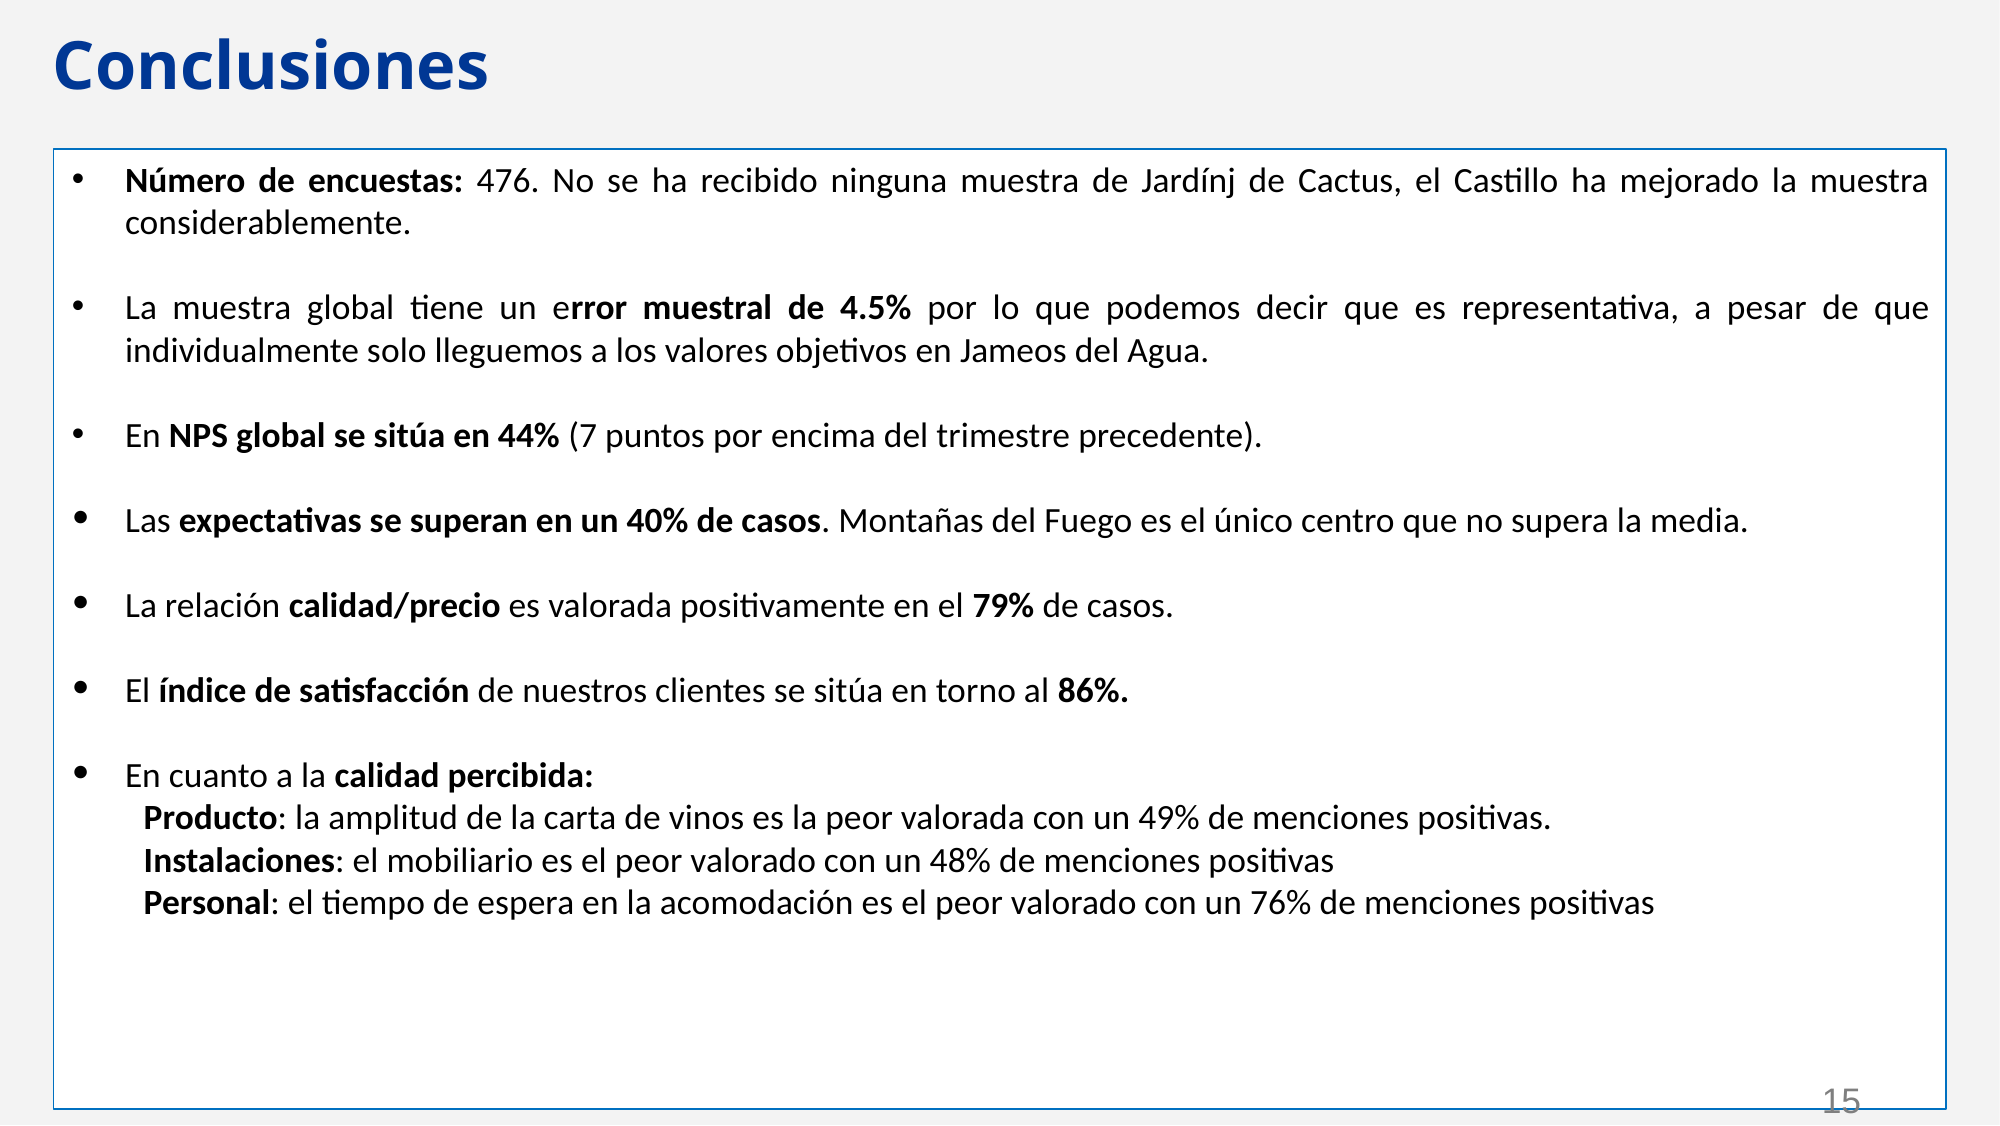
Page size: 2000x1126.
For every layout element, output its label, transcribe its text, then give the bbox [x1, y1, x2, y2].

text_box Número de encuestas: 476. No se ha recibido ninguna muestra de Jardínj de Cactus, el Castillo ha mejorado la muestra considerablemente. La muestra global tiene un error muestral de 4.5% por lo que podemos decir que es representativa, a pesar de que individualmente solo lleguemos a los valores objetivos en Jameos del Agua. En NPS global se sitúa en 44% (7 puntos por encima del trimestre precedente). Las expectativas se superan en un 40% de casos. Montañas del Fuego es el único centro que no supera la media. La relación calidad/precio es valorada positivamente en el 79% de casos. El índice de satisfacción de nuestros clientes se sitúa en torno al 86%. En cuanto a la calidad percibida: Producto: la amplitud de la carta de vinos es la peor valorada con un 49% de menciones positivas. Instalaciones: el mobiliario es el peor valorado con un 48% de menciones positivas Personal: el tiempo de espera en la acomodación es el peor valorado con un 76% de menciones positivas [53, 149, 1946, 1110]
text_box Conclusiones [52, 0, 1945, 126]
slide_number 1 [1412, 1069, 1880, 1126]
